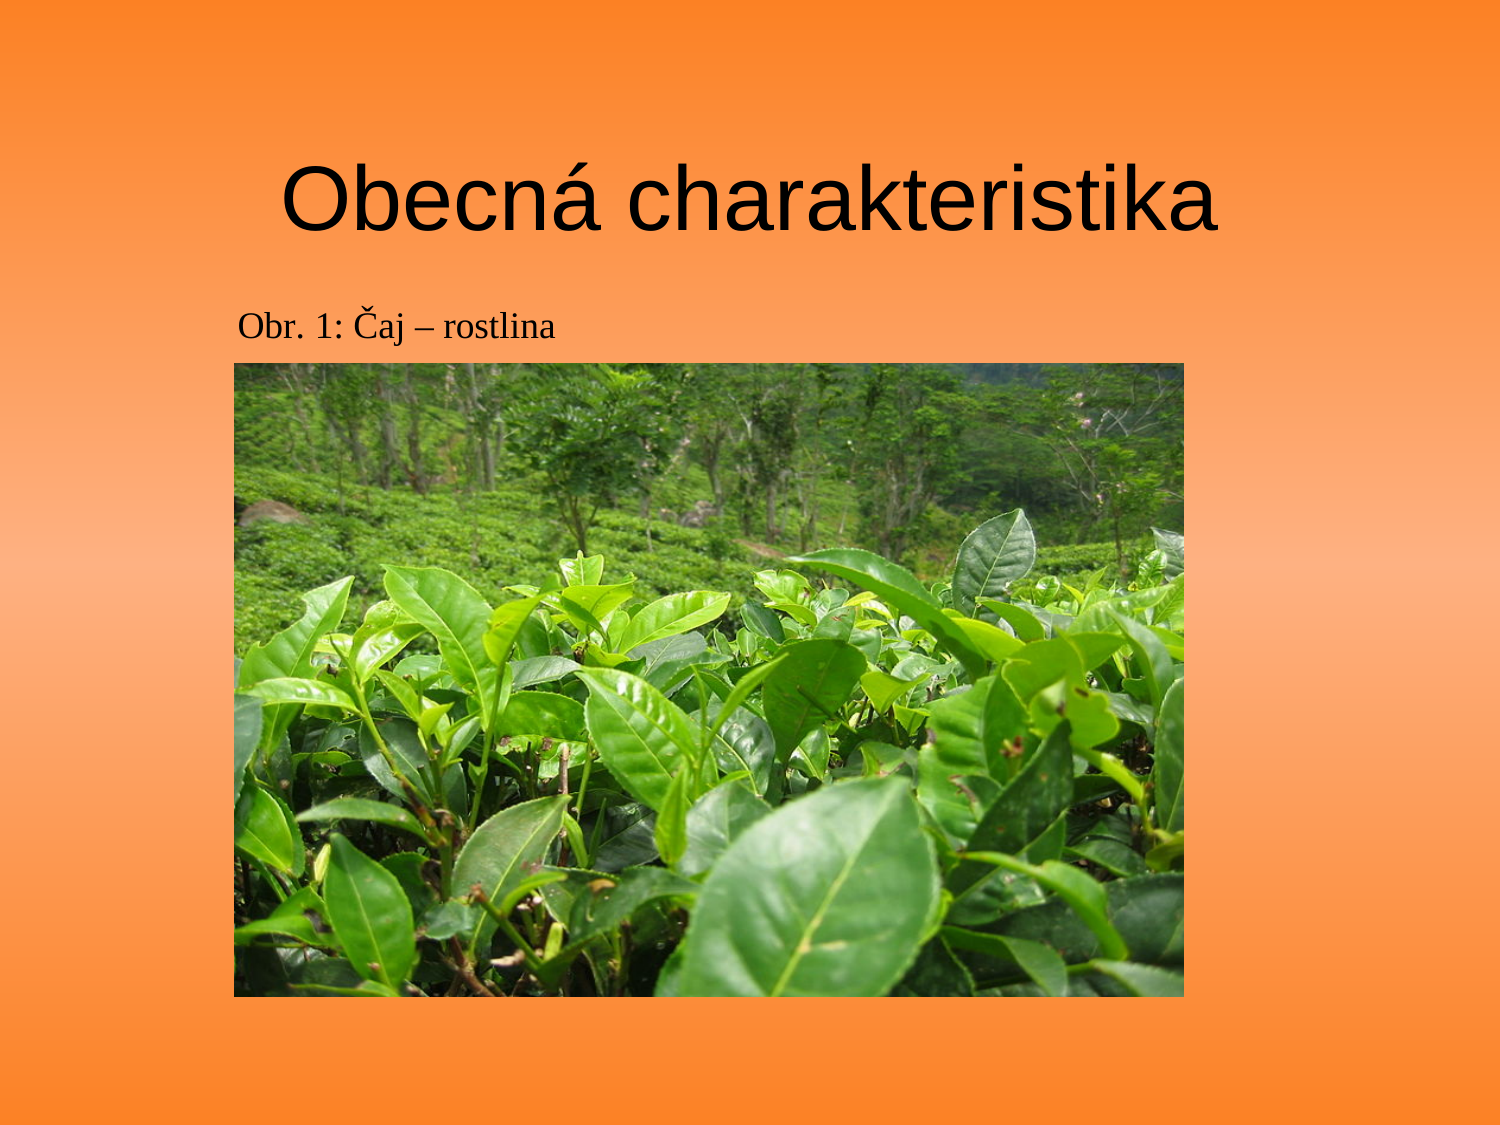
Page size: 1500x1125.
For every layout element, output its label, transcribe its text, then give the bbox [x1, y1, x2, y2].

text_box [234, 363, 1184, 997]
text_box Obr. 1: Čaj – rostlina [222, 292, 798, 354]
title Obecná charakteristika [112, 99, 1388, 288]
